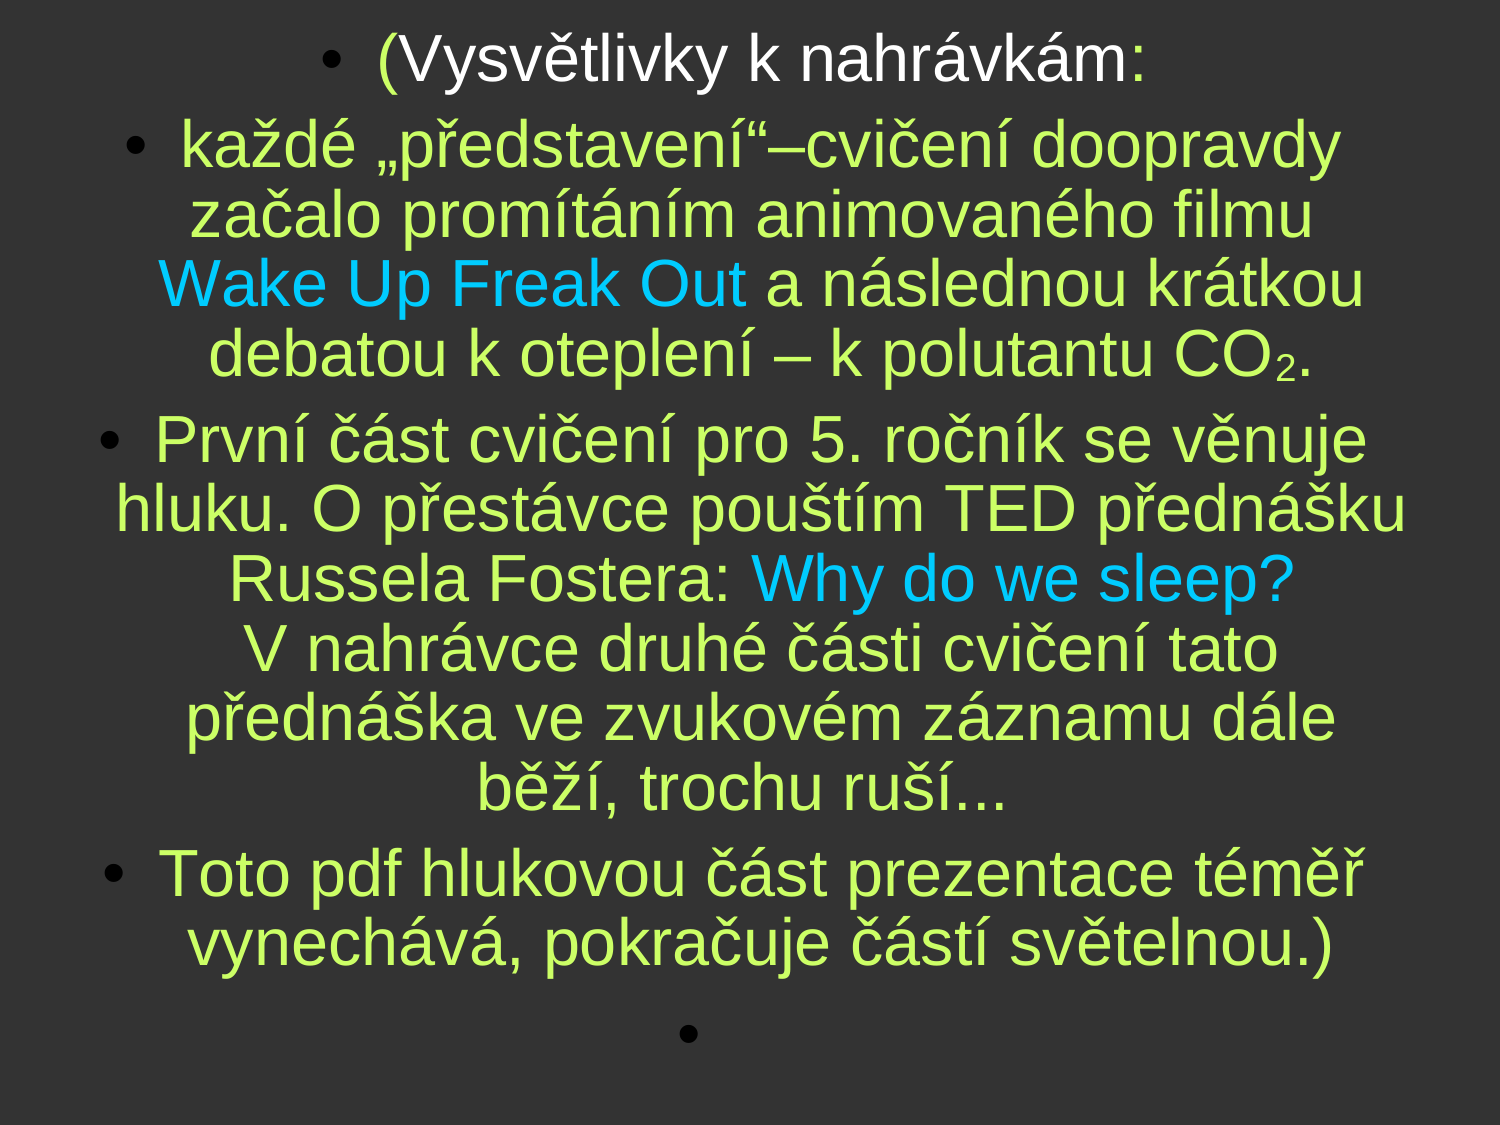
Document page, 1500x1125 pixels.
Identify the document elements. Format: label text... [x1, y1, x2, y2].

list (Vysvětlivky k nahrávkám: každé „představení“–cvičení doopravdy začalo promítáním animovaného filmu Wake Up Freak Out a následnou krátkou debatou k oteplení – k polutantu CO2. První část cvičení pro 5. ročník se věnuje hluku. O přestávce pouštím TED přednášku Russela Fostera: Why do we sleep? V nahrávce druhé části cvičení tato přednáška ve zvukovém záznamu dále běží, trochu ruší... Toto pdf hlukovou část prezentace téměř vynechává, pokračuje částí světelnou.) [59, 26, 1409, 1097]
